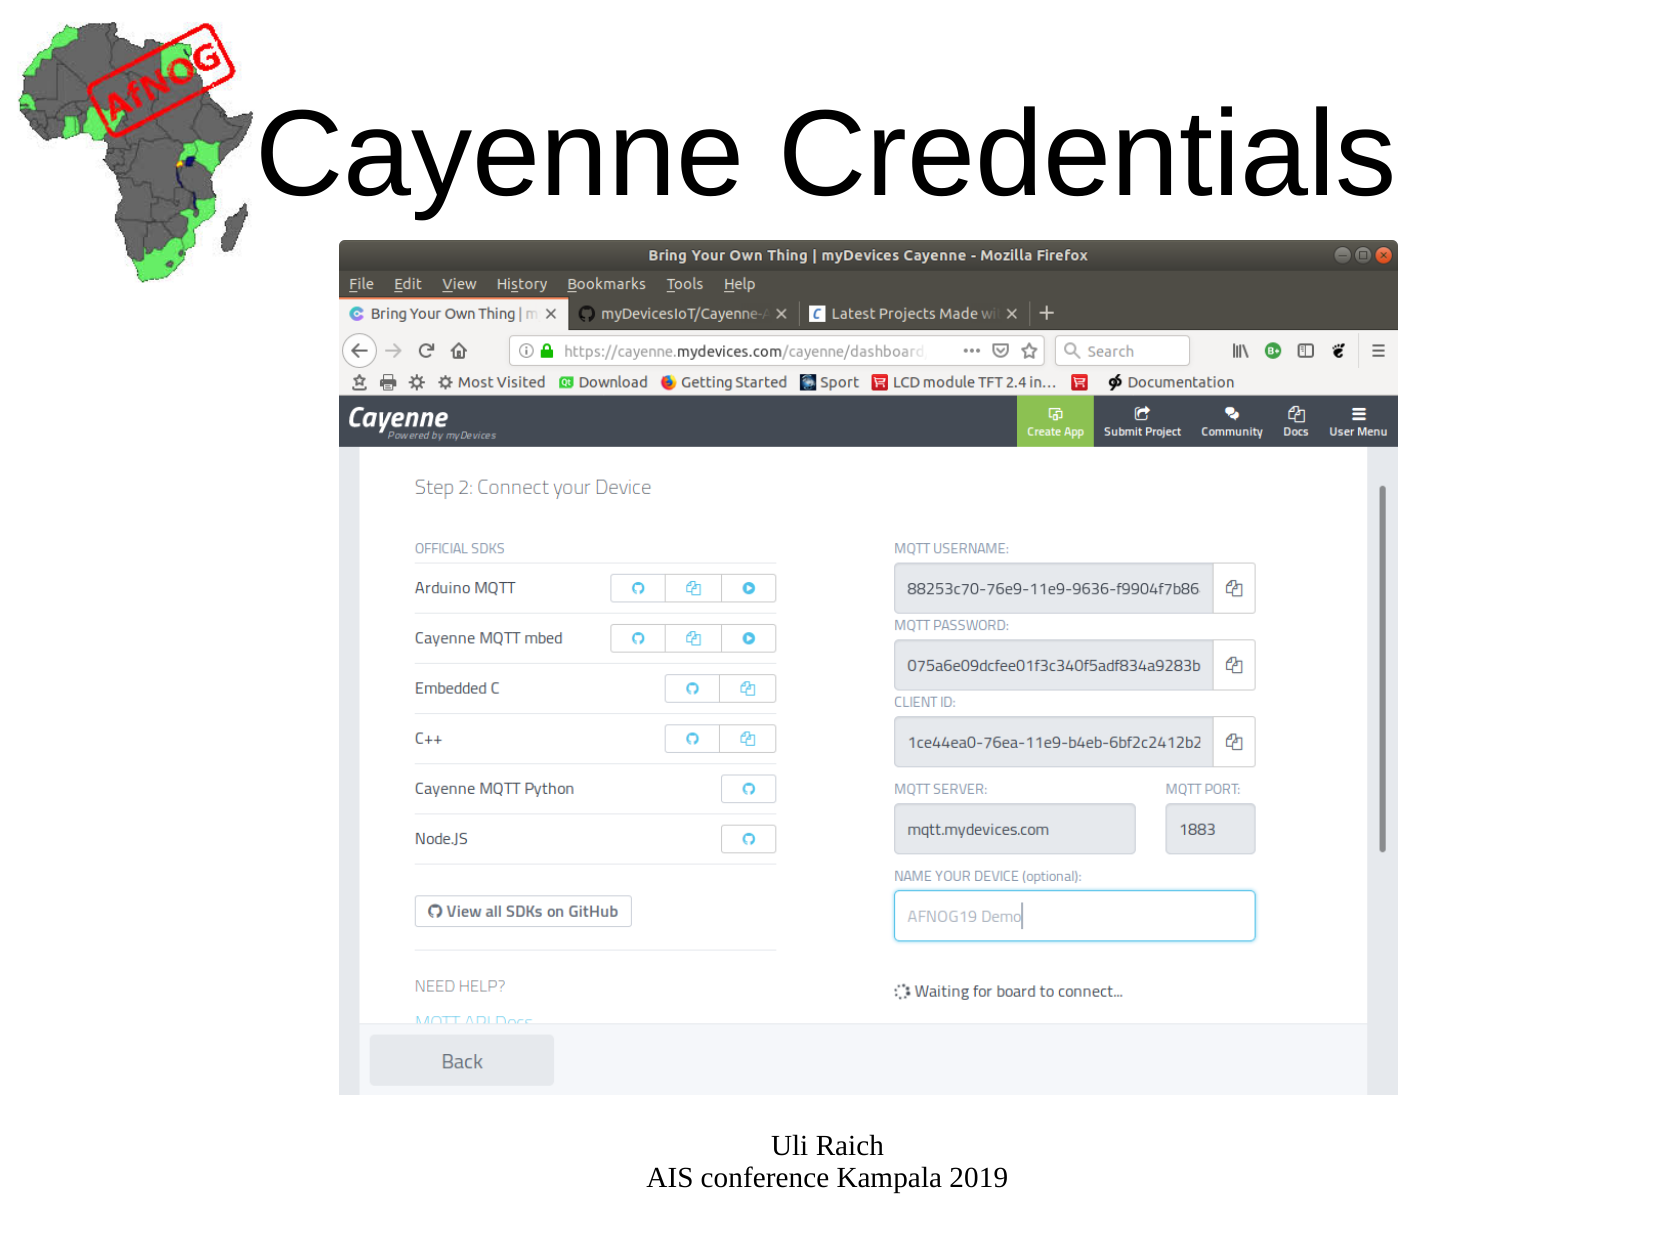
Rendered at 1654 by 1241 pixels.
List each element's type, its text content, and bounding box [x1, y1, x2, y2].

picture [9, 0, 259, 291]
picture [339, 240, 1398, 1096]
title Cayenne Credentials [82, 49, 1571, 257]
